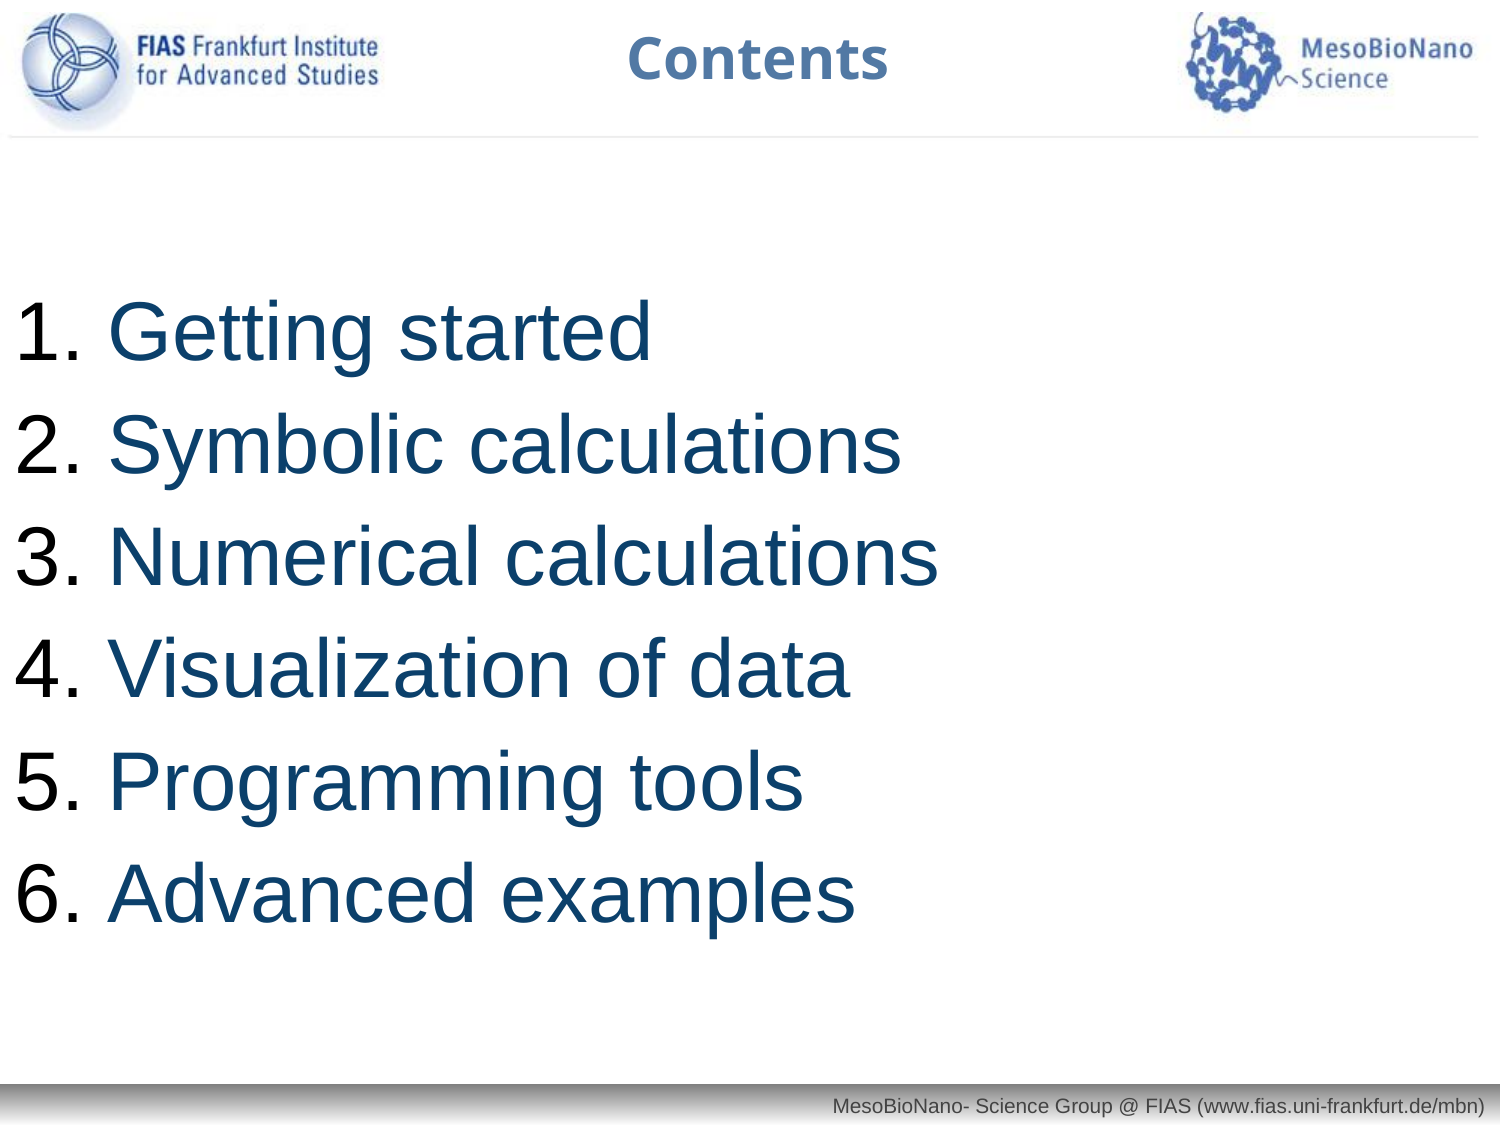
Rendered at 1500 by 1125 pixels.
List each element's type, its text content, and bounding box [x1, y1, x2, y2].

title Contents [0, 0, 1499, 124]
list Getting started Symbolic calculations Numerical calculations Visualization of data Programming tools Advanced examples [0, 124, 1499, 1063]
